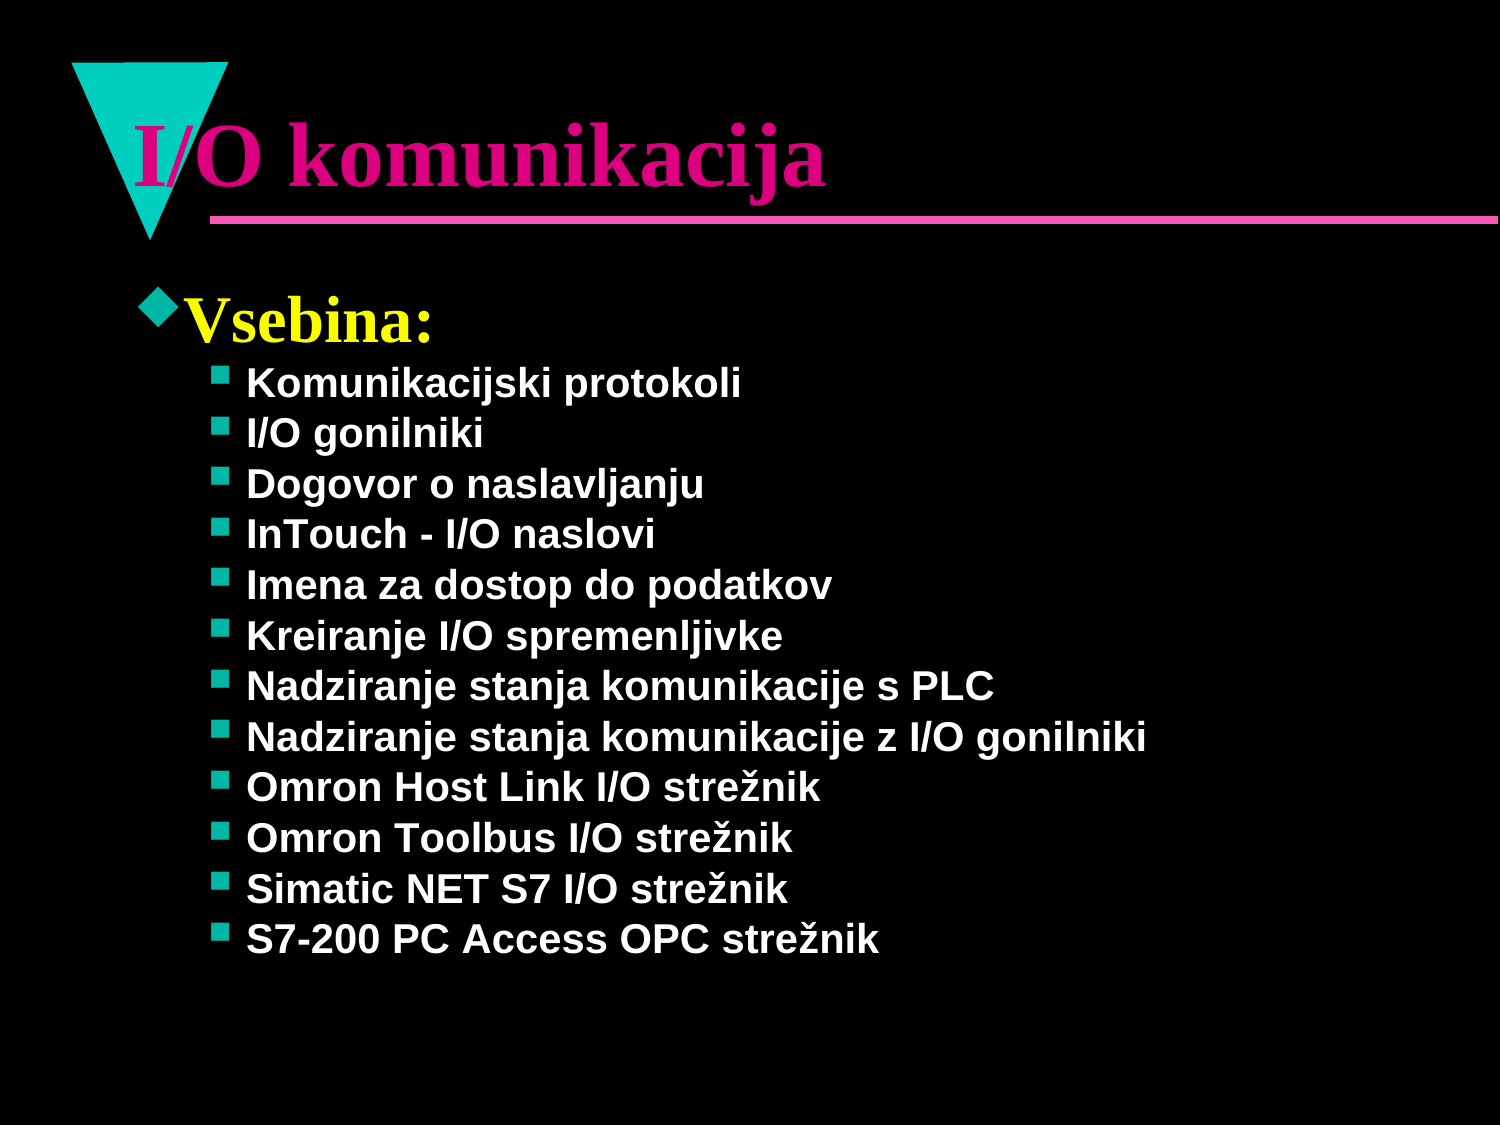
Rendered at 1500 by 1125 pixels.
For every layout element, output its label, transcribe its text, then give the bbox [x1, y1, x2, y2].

title I/O komunikacija [117, 63, 1500, 251]
list Vsebina: Komunikacijski protokoli I/O gonilniki Dogovor o naslavljanju InTouch - I/O naslovi Imena za dostop do podatkov Kreiranje I/O spremenljivke Nadziranje stanja komunikacije s PLC Nadziranje stanja komunikacije z I/O gonilniki Omron Host Link I/O strežnik Omron Toolbus I/O strežnik Simatic NET S7 I/O strežnik S7-200 PC Access OPC strežnik [118, 289, 1498, 1019]
